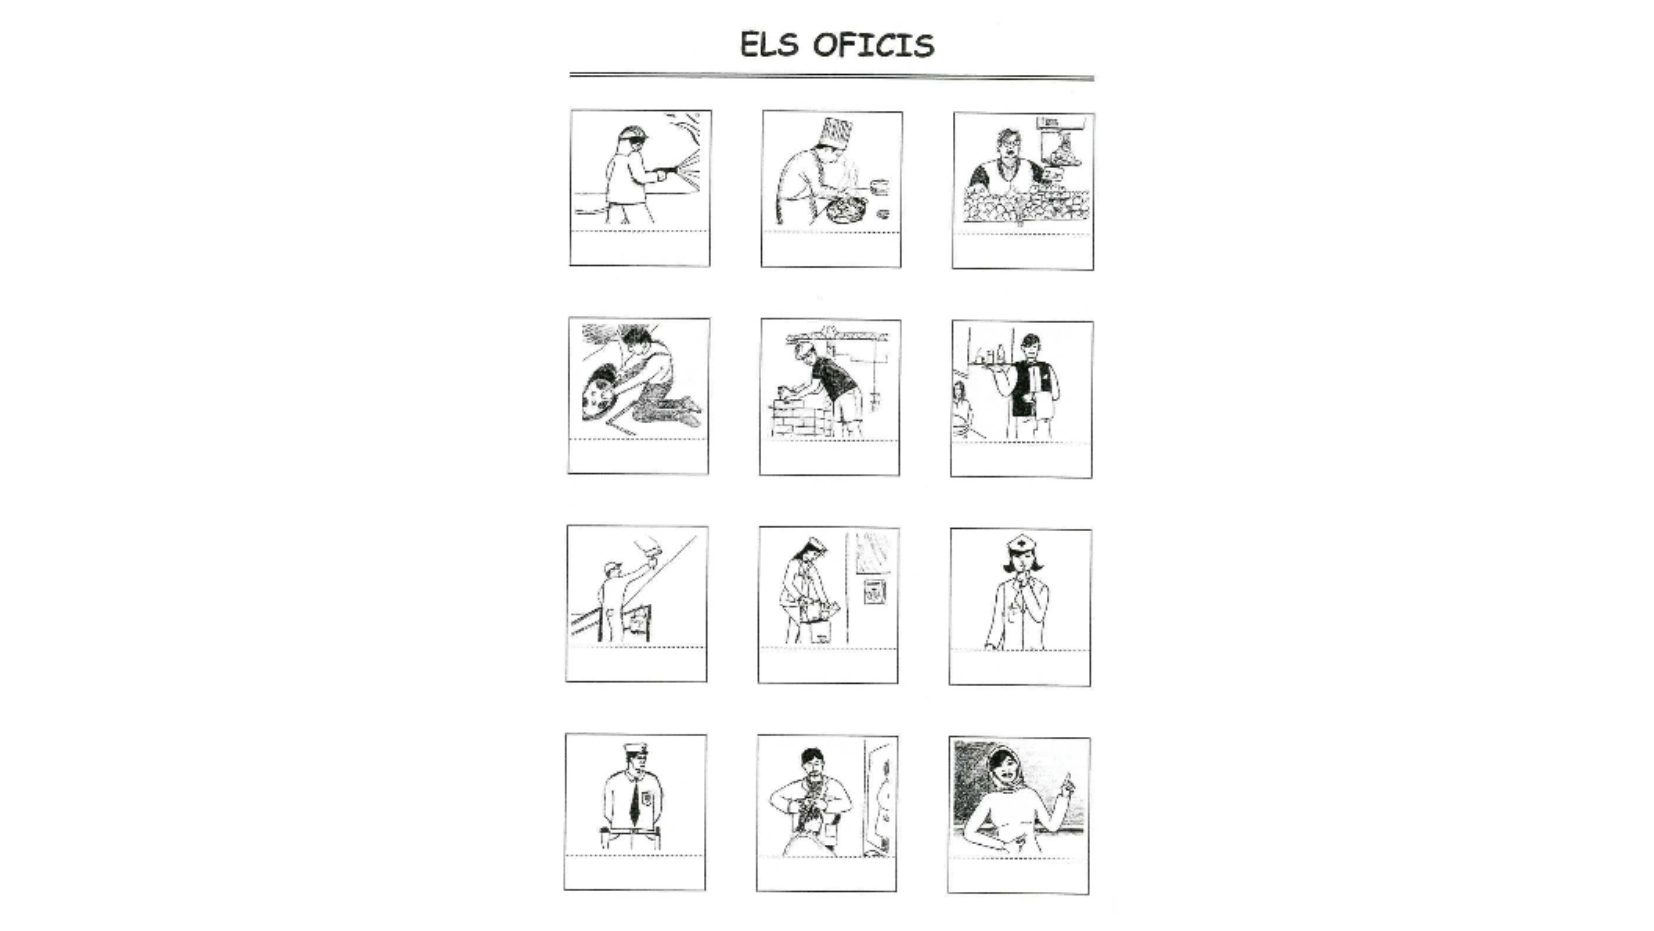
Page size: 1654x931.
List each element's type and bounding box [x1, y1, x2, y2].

picture [534, 13, 1118, 916]
